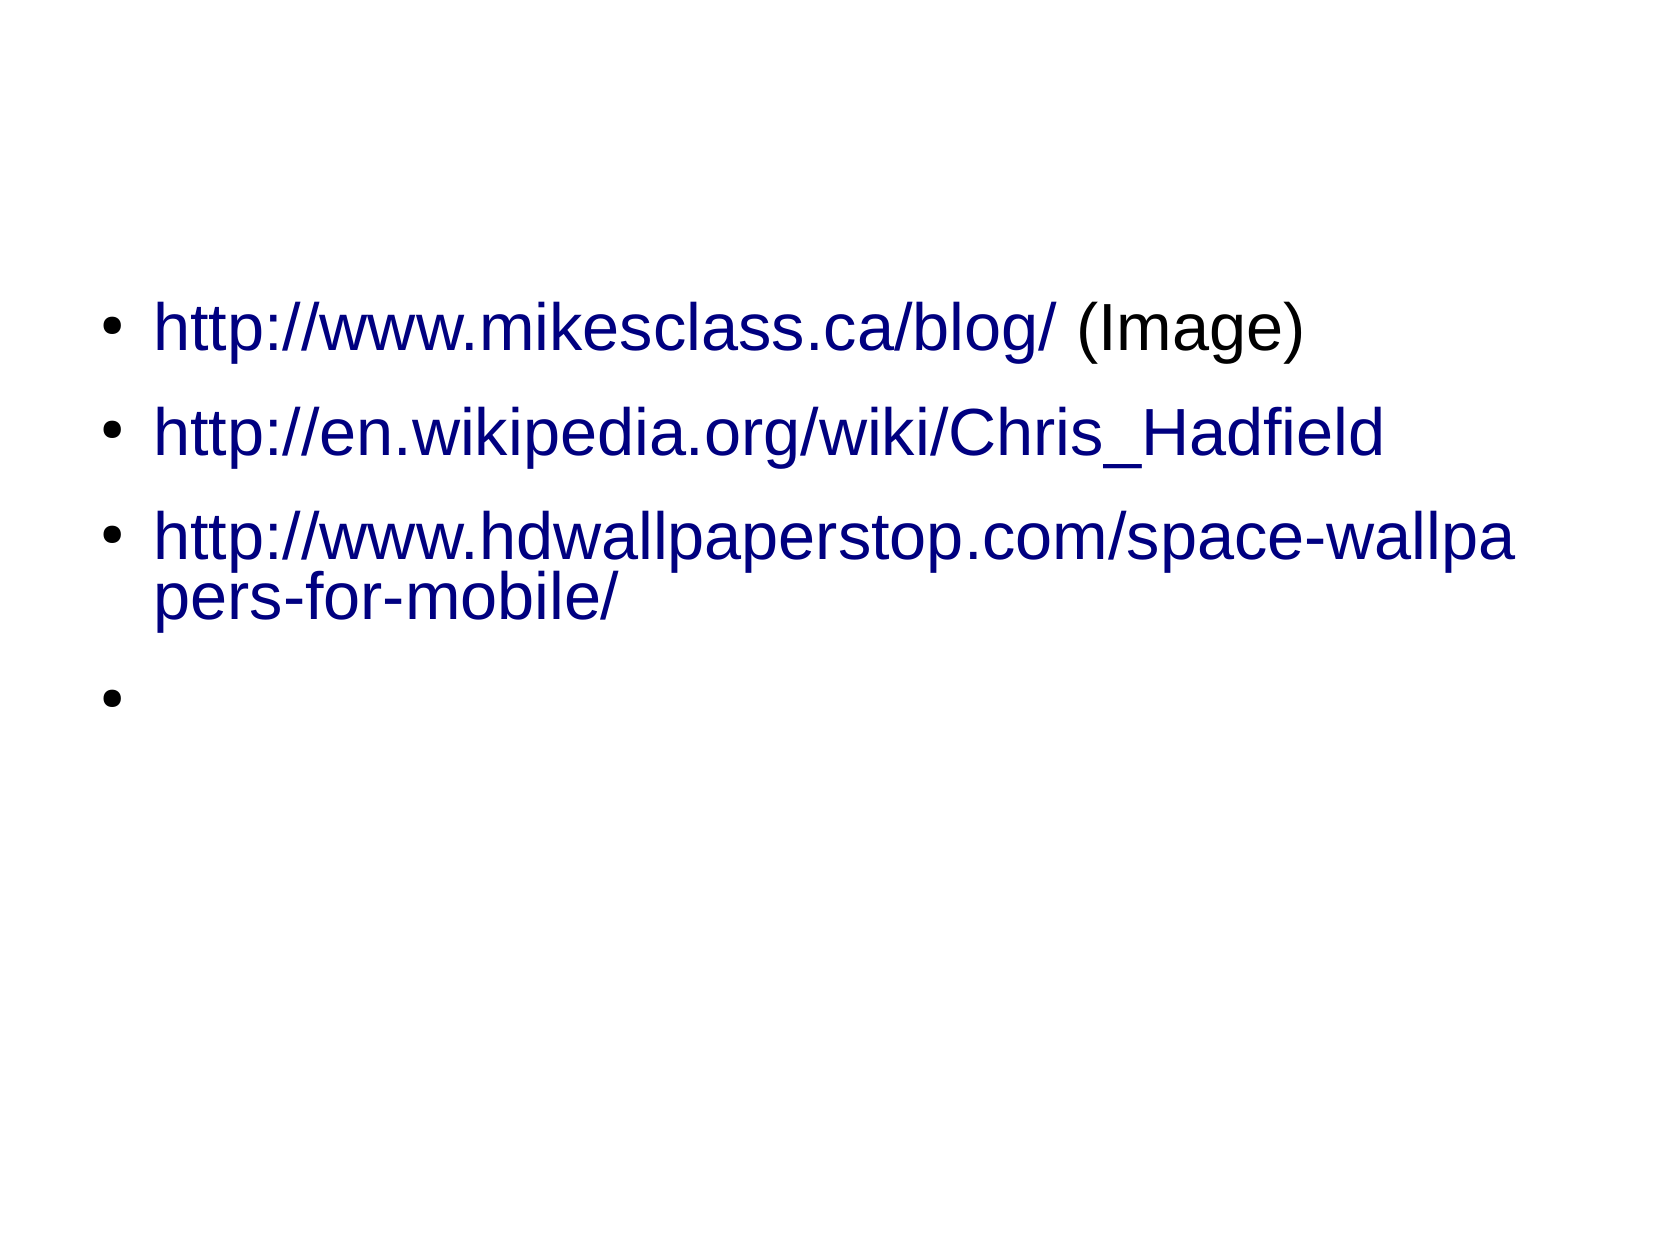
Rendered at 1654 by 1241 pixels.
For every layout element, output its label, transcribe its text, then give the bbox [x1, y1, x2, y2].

list http://www.mikesclass.ca/blog/ (Image) http://en.wikipedia.org/wiki/Chris_Hadfield http://www.hdwallpaperstop.com/space-wallpapers-for-mobile/ [82, 290, 1538, 1010]
